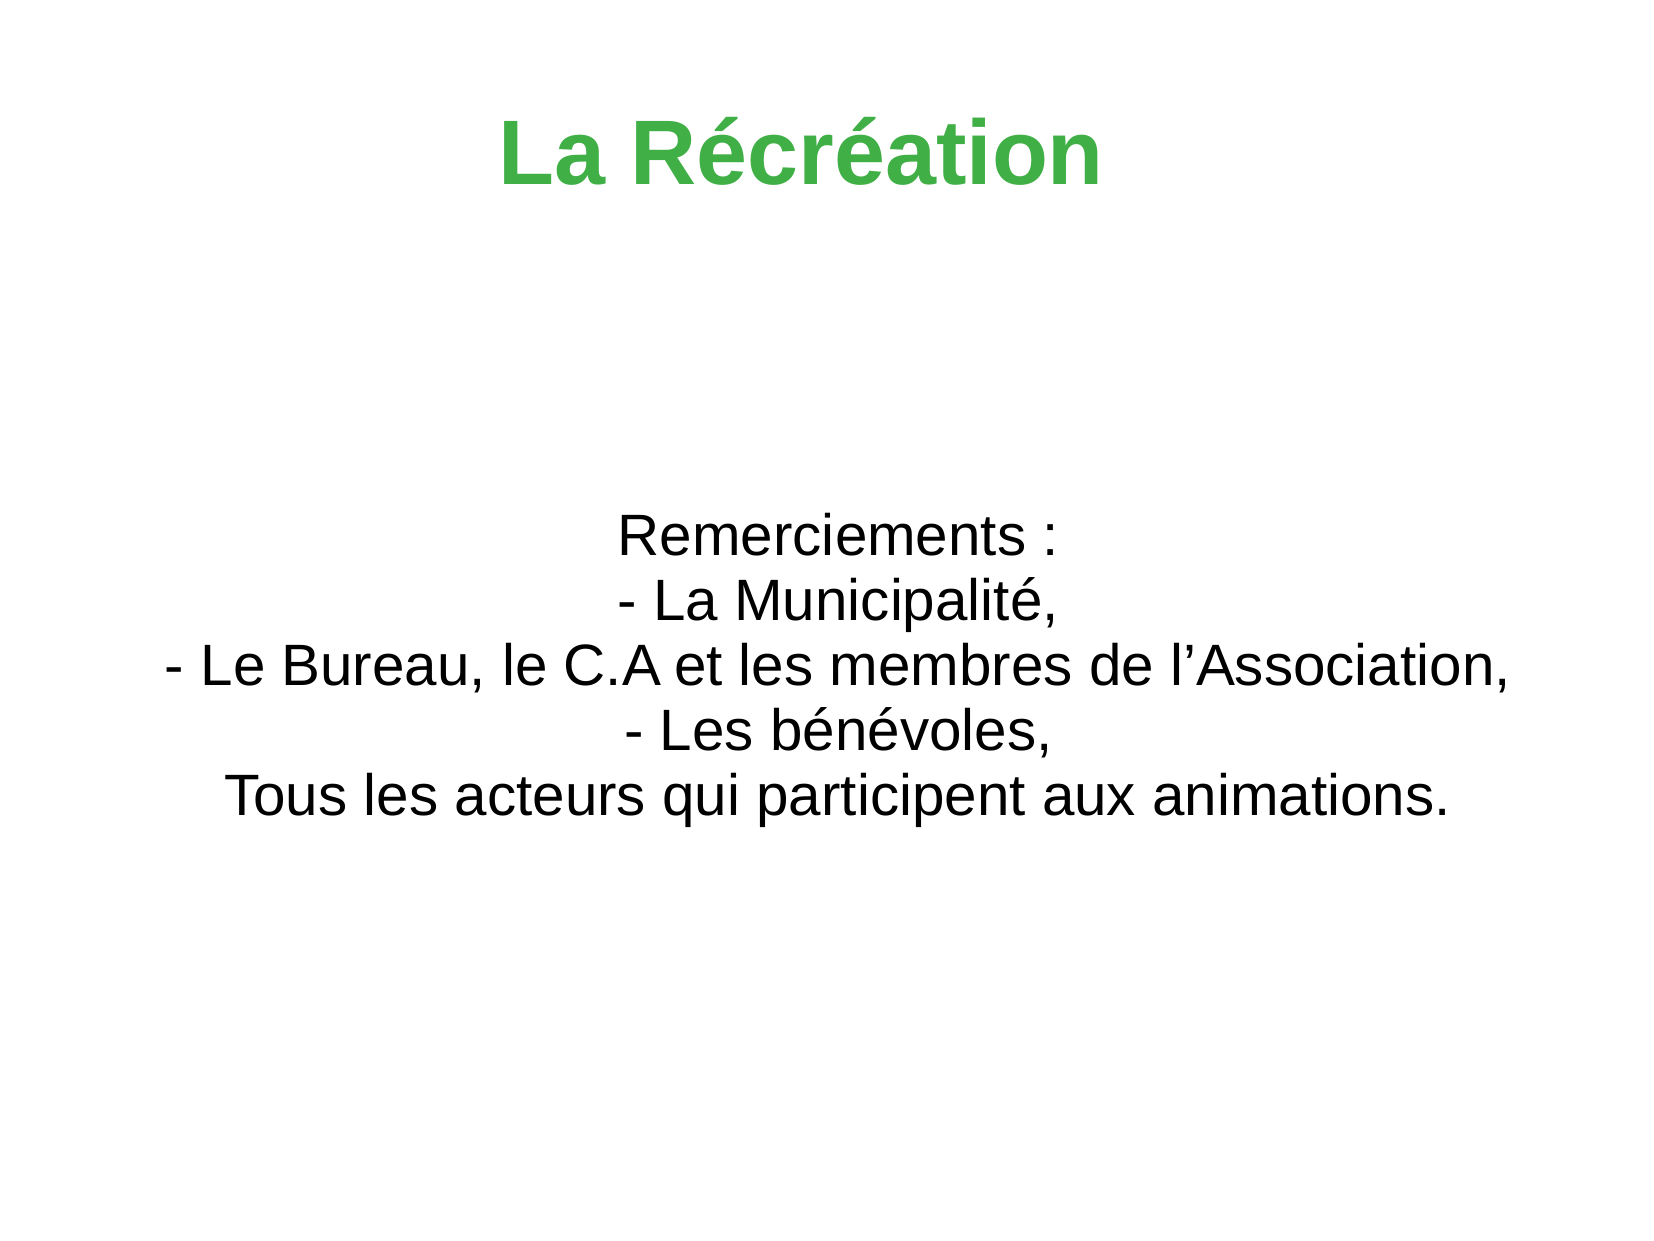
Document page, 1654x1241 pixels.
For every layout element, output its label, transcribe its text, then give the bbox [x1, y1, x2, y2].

subtitle Remerciements : - La Municipalité, - Le Bureau, le C.A et les membres de l’Association, - Les bénévoles, Tous les acteurs qui participent aux animations. [94, 256, 1583, 1075]
title La Récréation [82, 49, 1571, 257]
